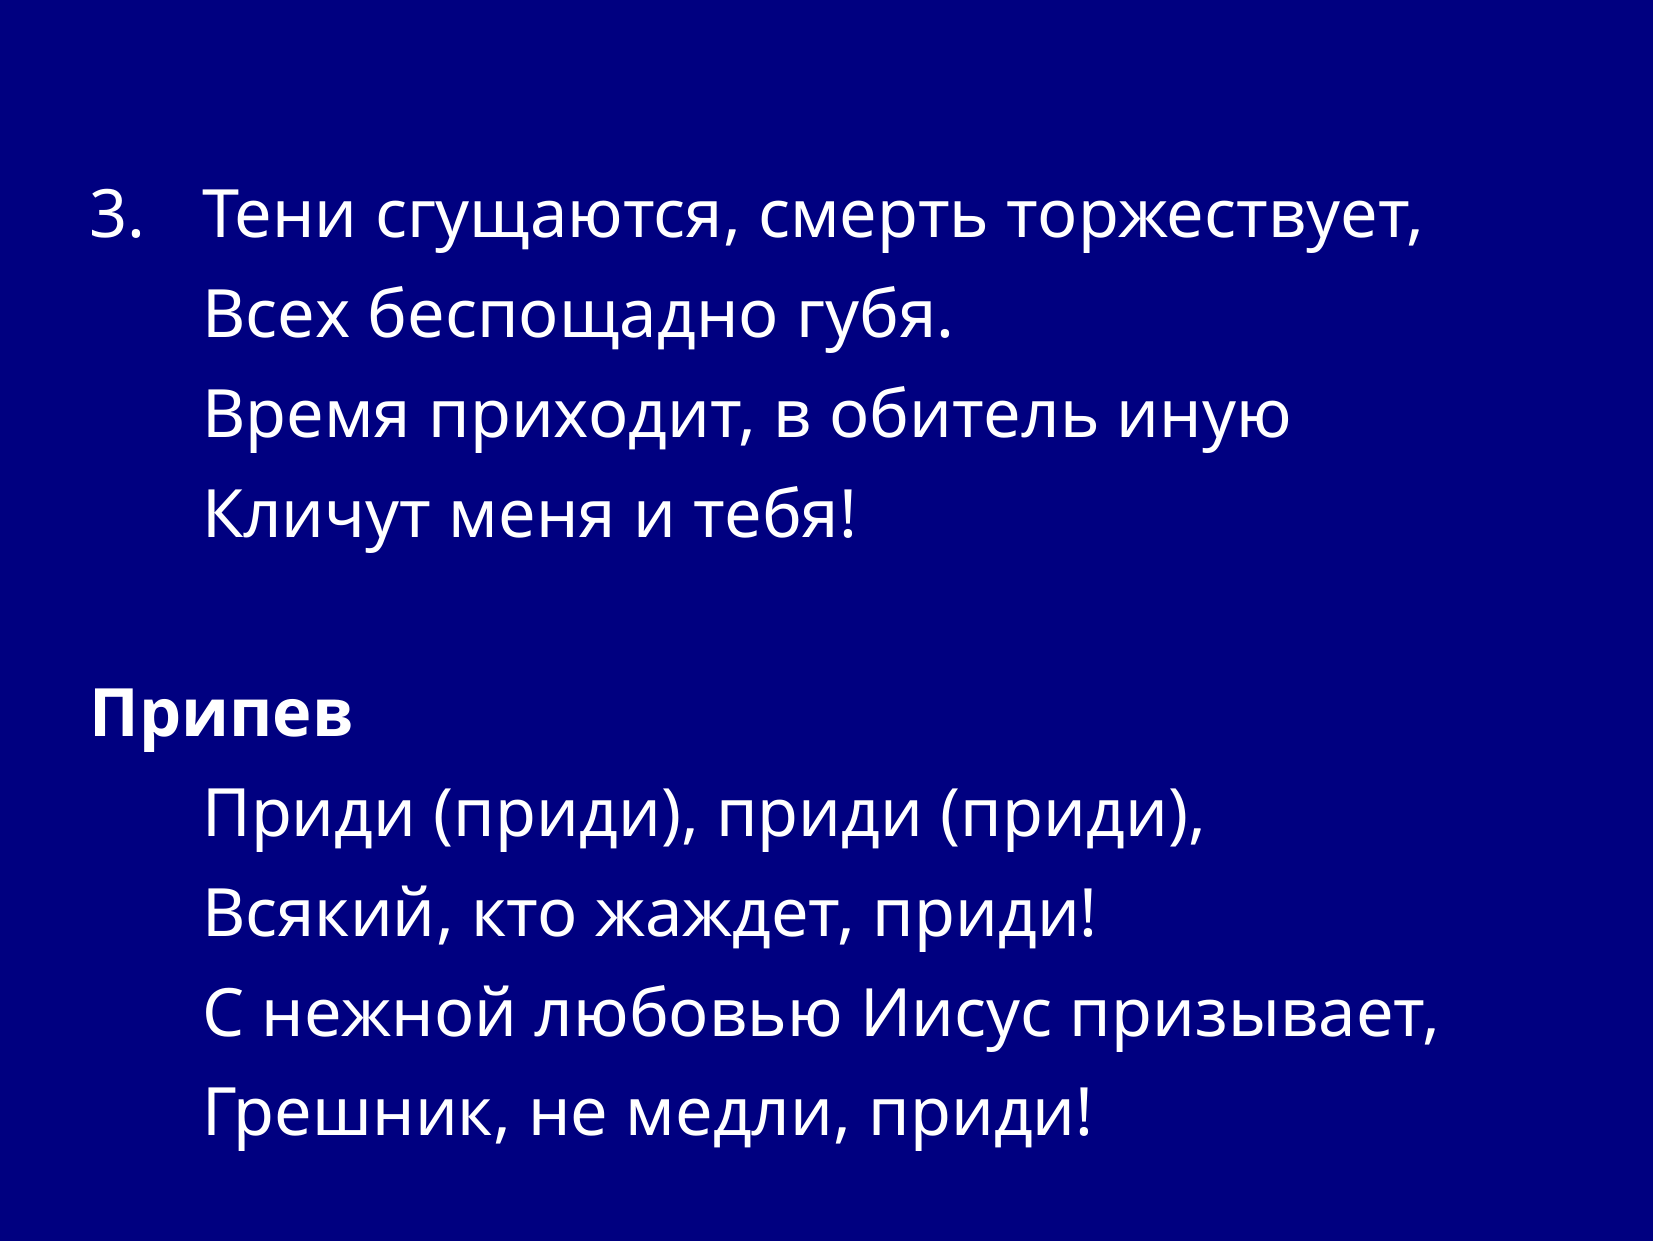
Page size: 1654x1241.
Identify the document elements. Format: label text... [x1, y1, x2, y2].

text_box 3. Тени сгущаются, смерть торжествует, Всех беспощадно губя. Время приходит, в обитель иную Кличут меня и тебя! Припев Приди (приди), приди (приди), Всякий, кто жаждет, приди! С нежной любовью Иисус призывает, Грешник, не медли, приди! [75, 150, 1576, 1163]
